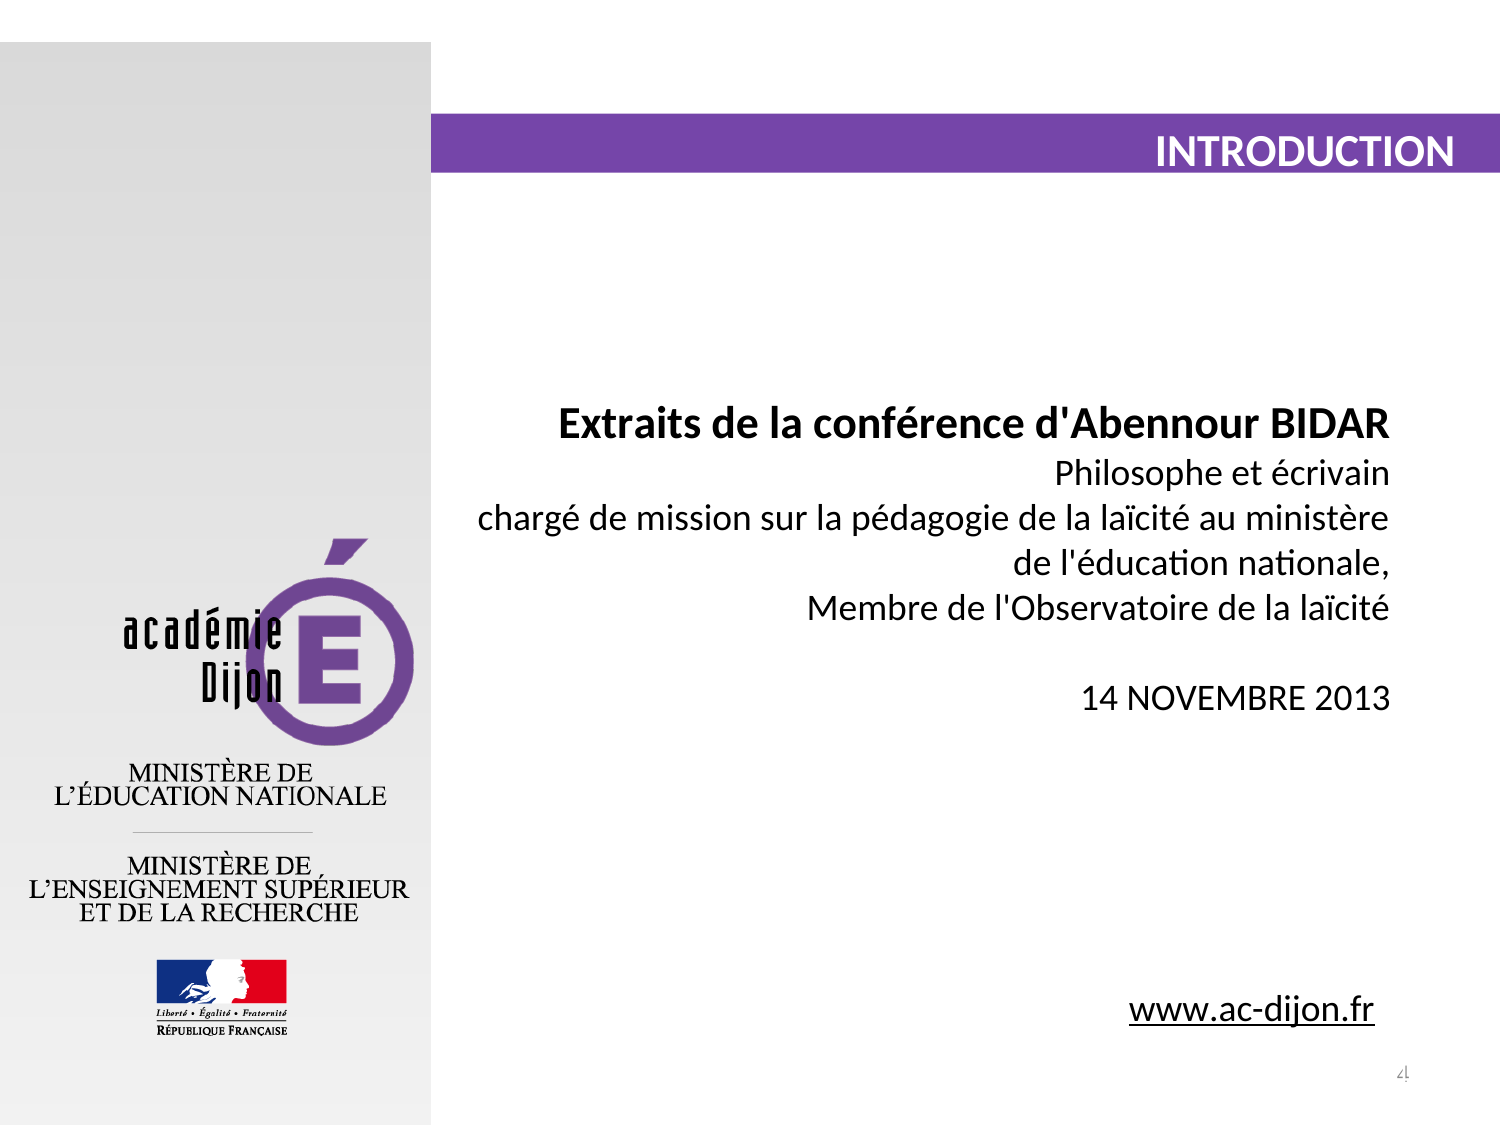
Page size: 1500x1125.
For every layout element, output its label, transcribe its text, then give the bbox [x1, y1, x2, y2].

text_box Extraits de la conférence d'Abennour BIDAR Philosophe et écrivain chargé de mission sur la pédagogie de la laïcité au ministère de l'éducation nationale, Membre de l'Observatoire de la laïcité 14 NOVEMBRE 2013 [436, 330, 1406, 811]
picture [29, 538, 414, 1036]
text_box <numéro> [1074, 1042, 1425, 1103]
text_box INTRODUCTION [596, 113, 1471, 173]
